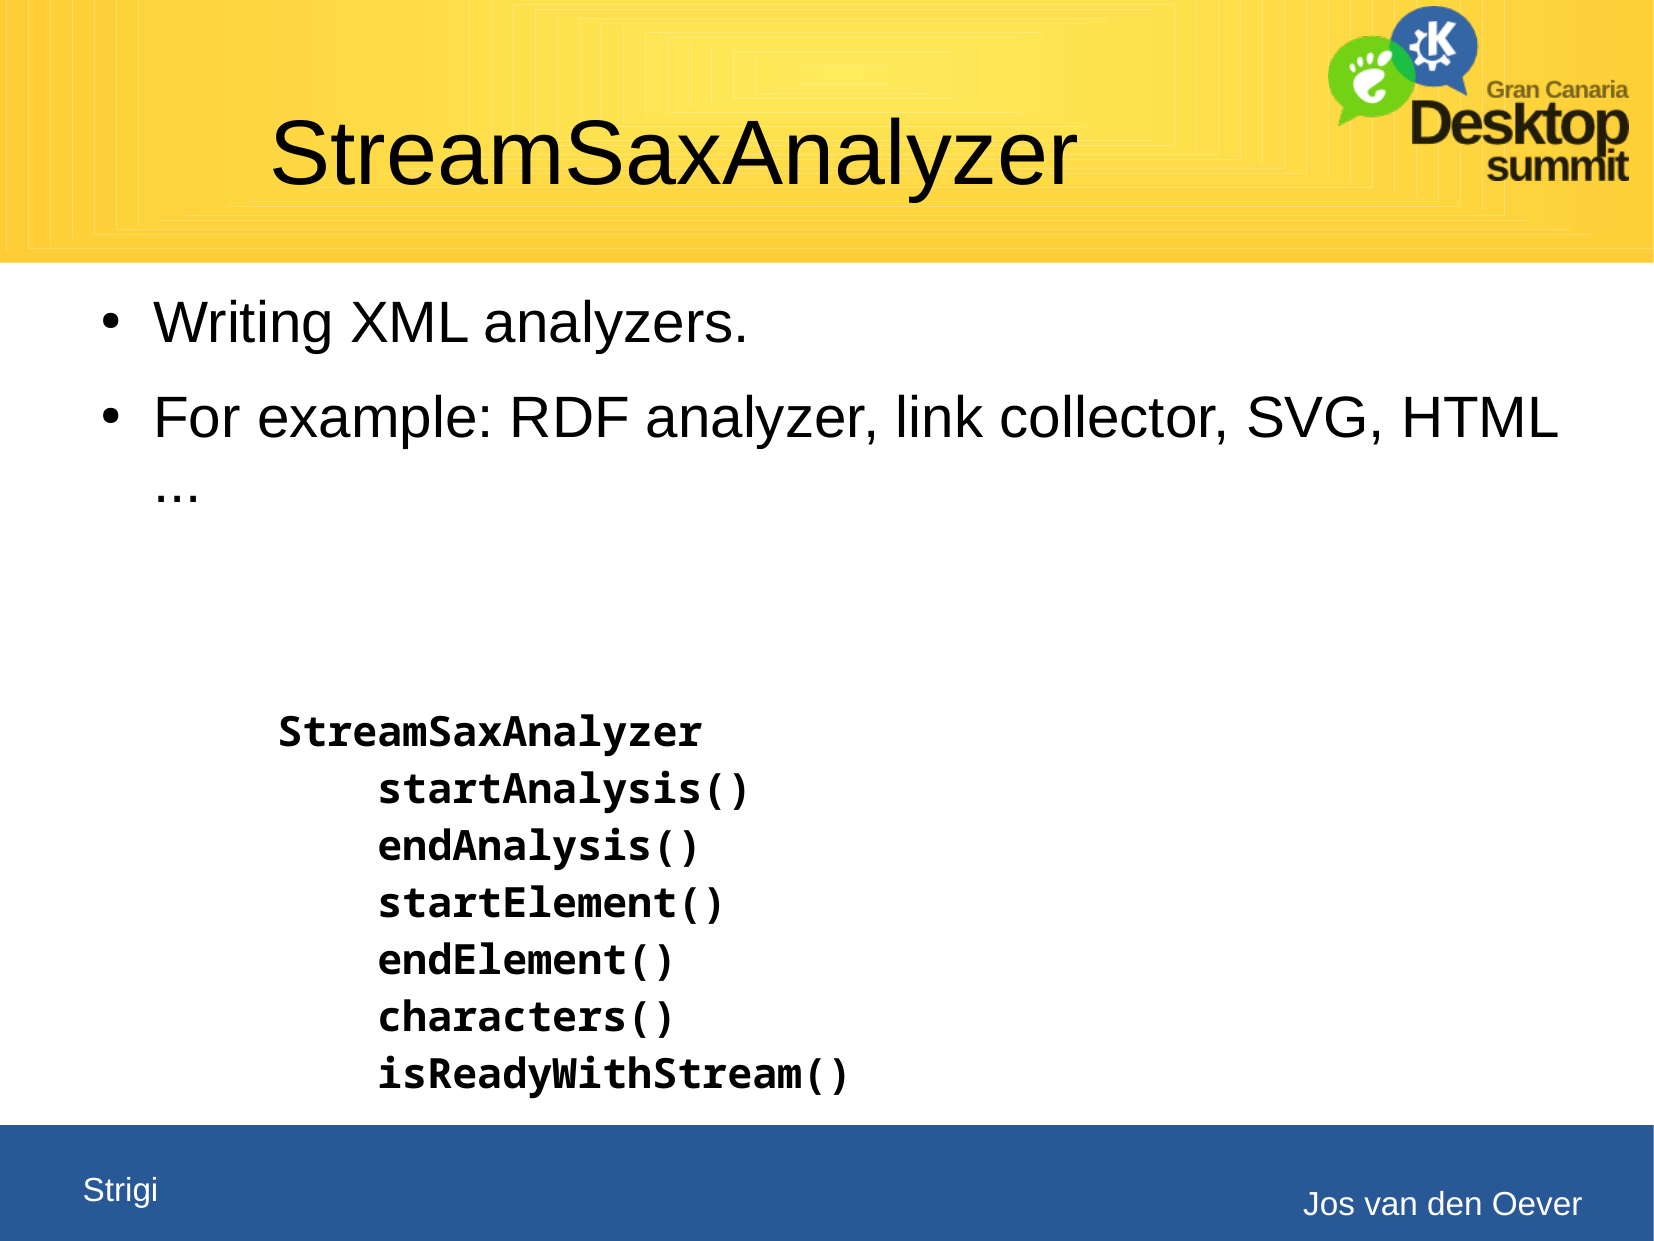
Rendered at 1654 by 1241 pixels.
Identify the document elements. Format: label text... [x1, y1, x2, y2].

text_box StreamSaxAnalyzer startAnalysis() endAnalysis() startElement() endElement() characters() isReadyWithStream() [262, 637, 1013, 1088]
list Writing XML analyzers. For example: RDF analyzer, link collector, SVG, HTML ... [540, 1088, 815, 1094]
picture [1328, 6, 1629, 181]
list Writing XML analyzers. For example: RDF analyzer, link collector, SVG, HTML ... [82, 290, 1571, 1094]
title StreamSaxAnalyzer [37, 49, 1313, 257]
